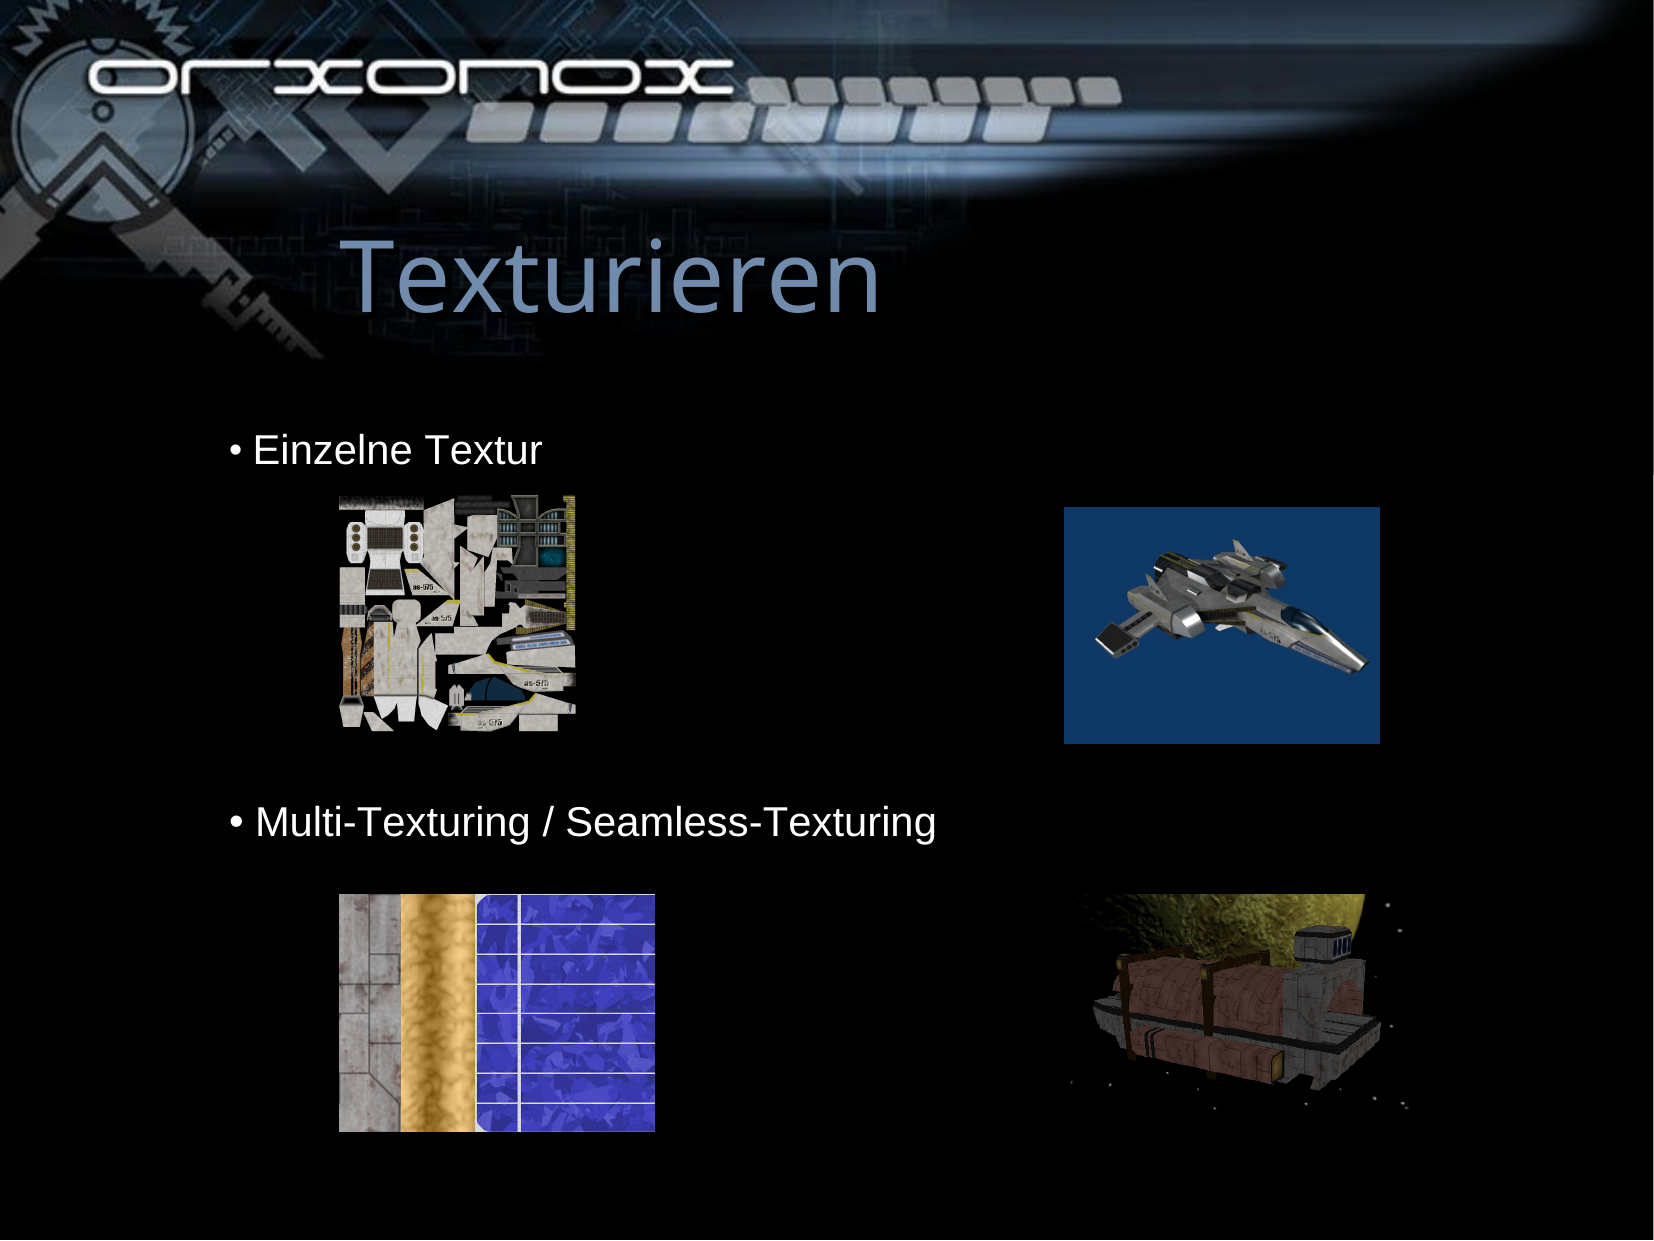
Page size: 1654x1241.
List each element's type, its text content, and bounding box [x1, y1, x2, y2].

text_box Texturieren [324, 205, 1300, 261]
picture [0, 0, 1654, 475]
picture [339, 894, 655, 1132]
text_box Einzelne Textur Multi-Texturing / Seamless-Texturing [214, 420, 1515, 854]
picture [1064, 894, 1412, 1132]
